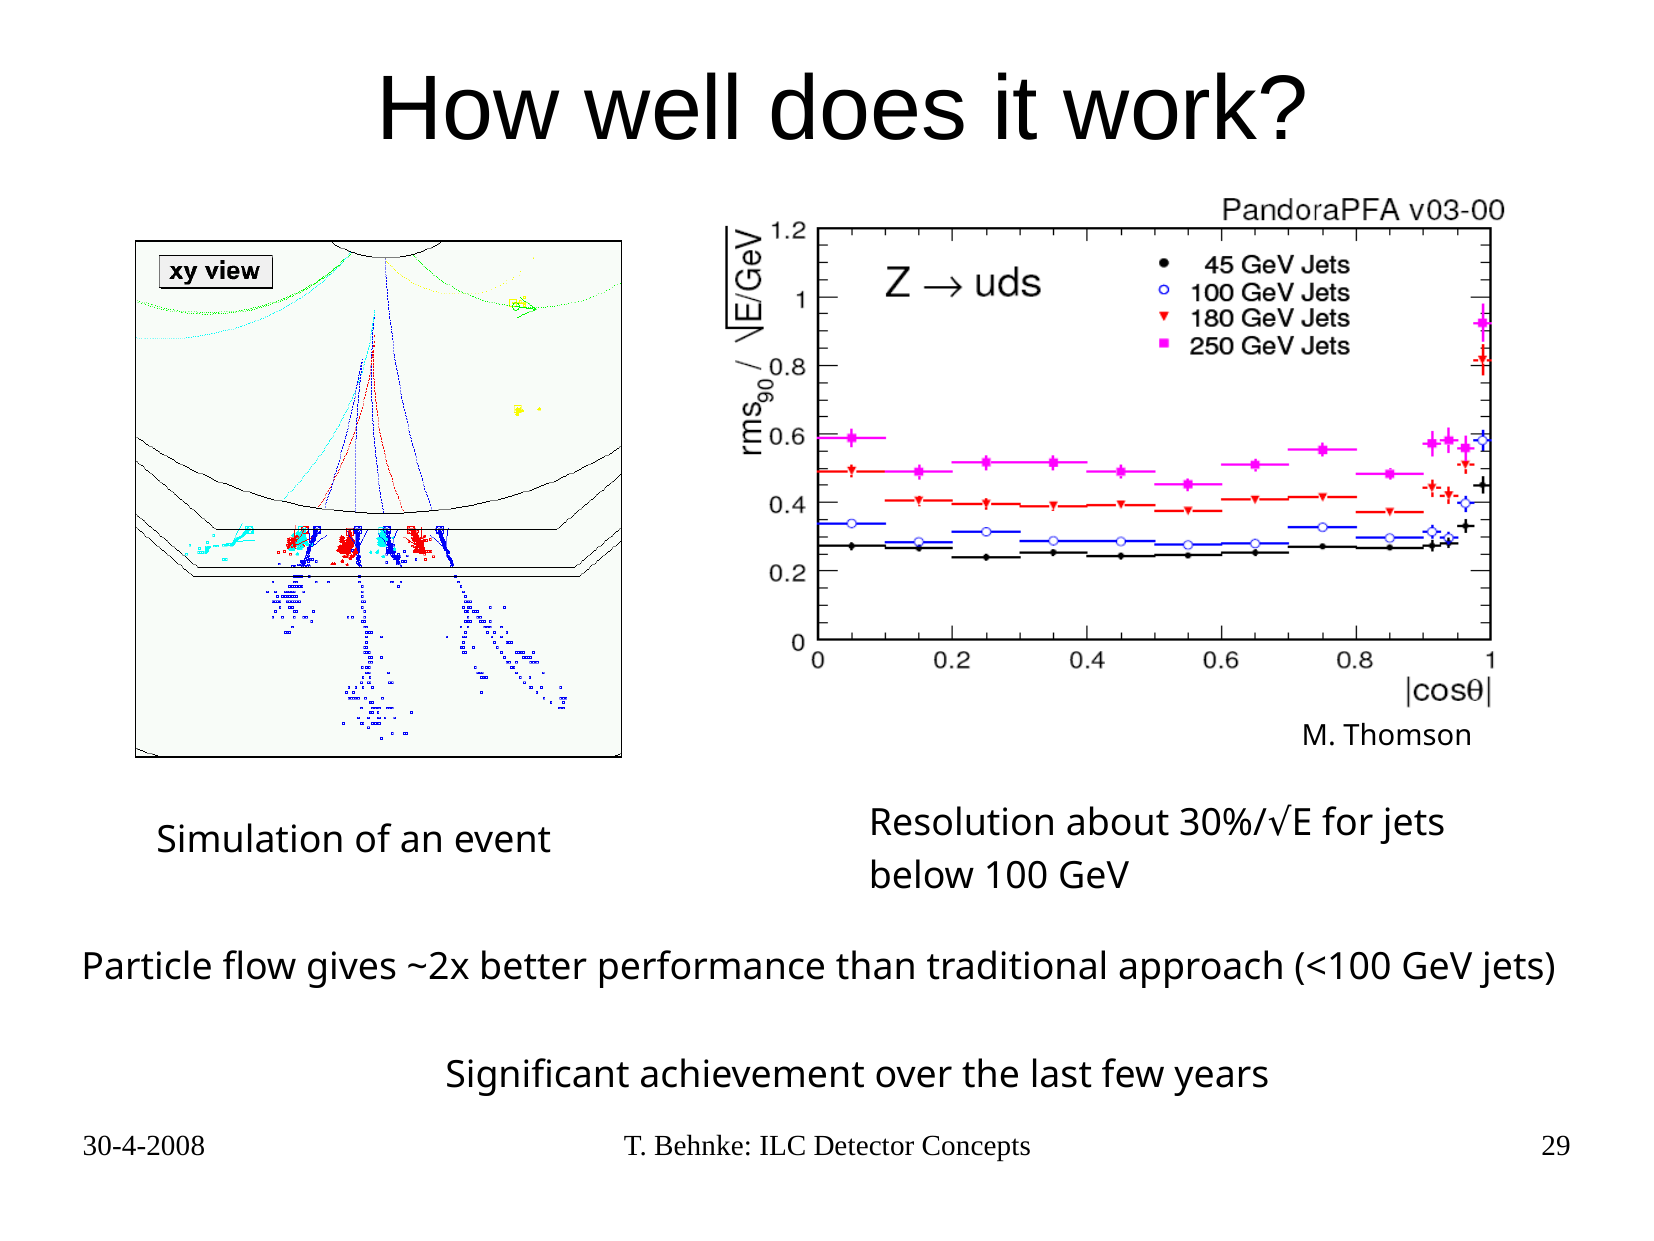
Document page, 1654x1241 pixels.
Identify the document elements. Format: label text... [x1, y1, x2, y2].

picture [697, 210, 1524, 723]
text_box Significant achievement over the last few years [430, 1034, 1301, 1103]
picture [136, 241, 621, 757]
text_box M. Thomson [1286, 703, 1479, 759]
text_box Resolution about 30%/√E for jets below 100 GeV [854, 783, 1478, 904]
title How well does it work? [82, 2, 1571, 210]
text_box Simulation of an event [141, 800, 574, 868]
text_box Particle flow gives ~2x better performance than traditional approach (<100 GeV jets) [66, 927, 1593, 995]
